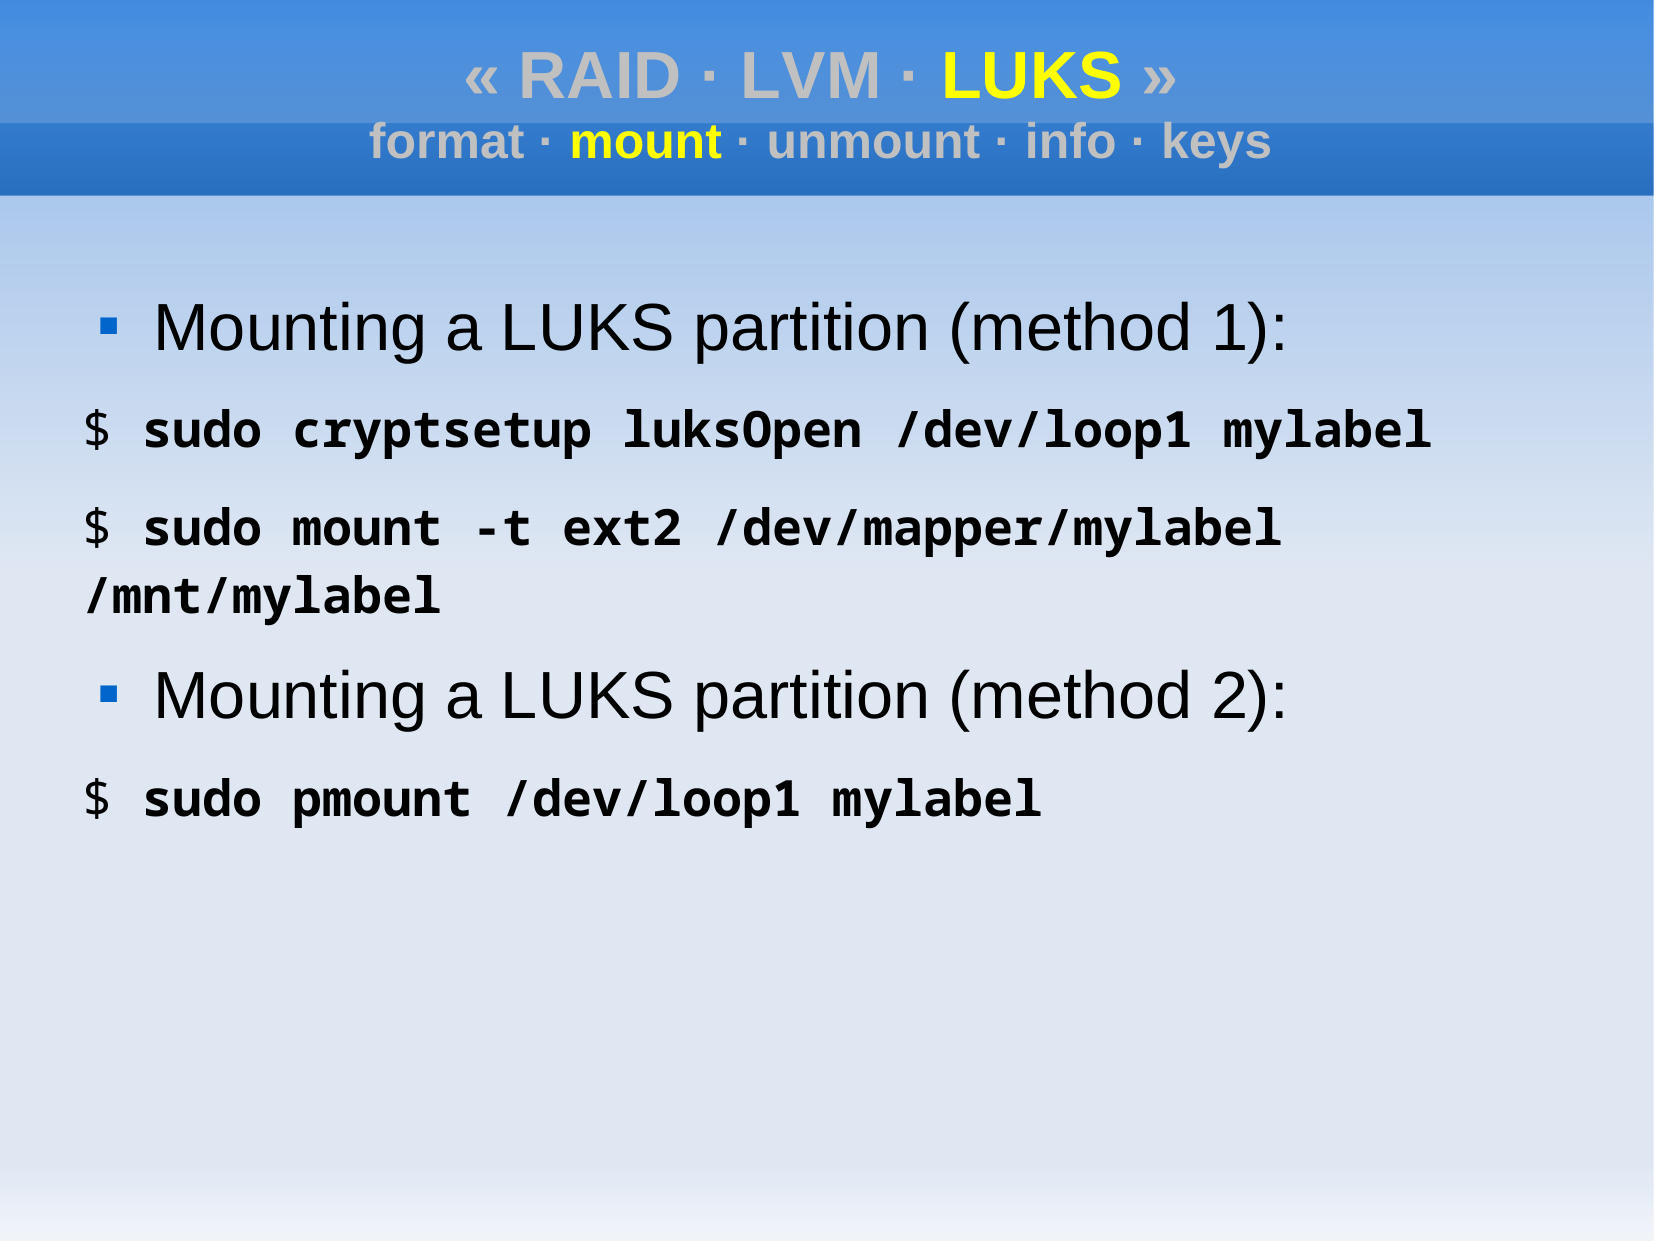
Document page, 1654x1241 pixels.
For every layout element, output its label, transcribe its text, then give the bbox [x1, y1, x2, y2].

picture [0, 0, 1654, 1241]
title « RAID · LVM · LUKS » format · mount · unmount · info · keys [76, 0, 1565, 208]
list Mounting a LUKS partition (method 1): $ sudo cryptsetup luksOpen /dev/loop1 mylabel $ sudo mount -t ext2 /dev/mapper/mylabel /mnt/mylabel Mounting a LUKS partition (method 2): $ sudo pmount /dev/loop1 mylabel [82, 290, 1571, 1109]
